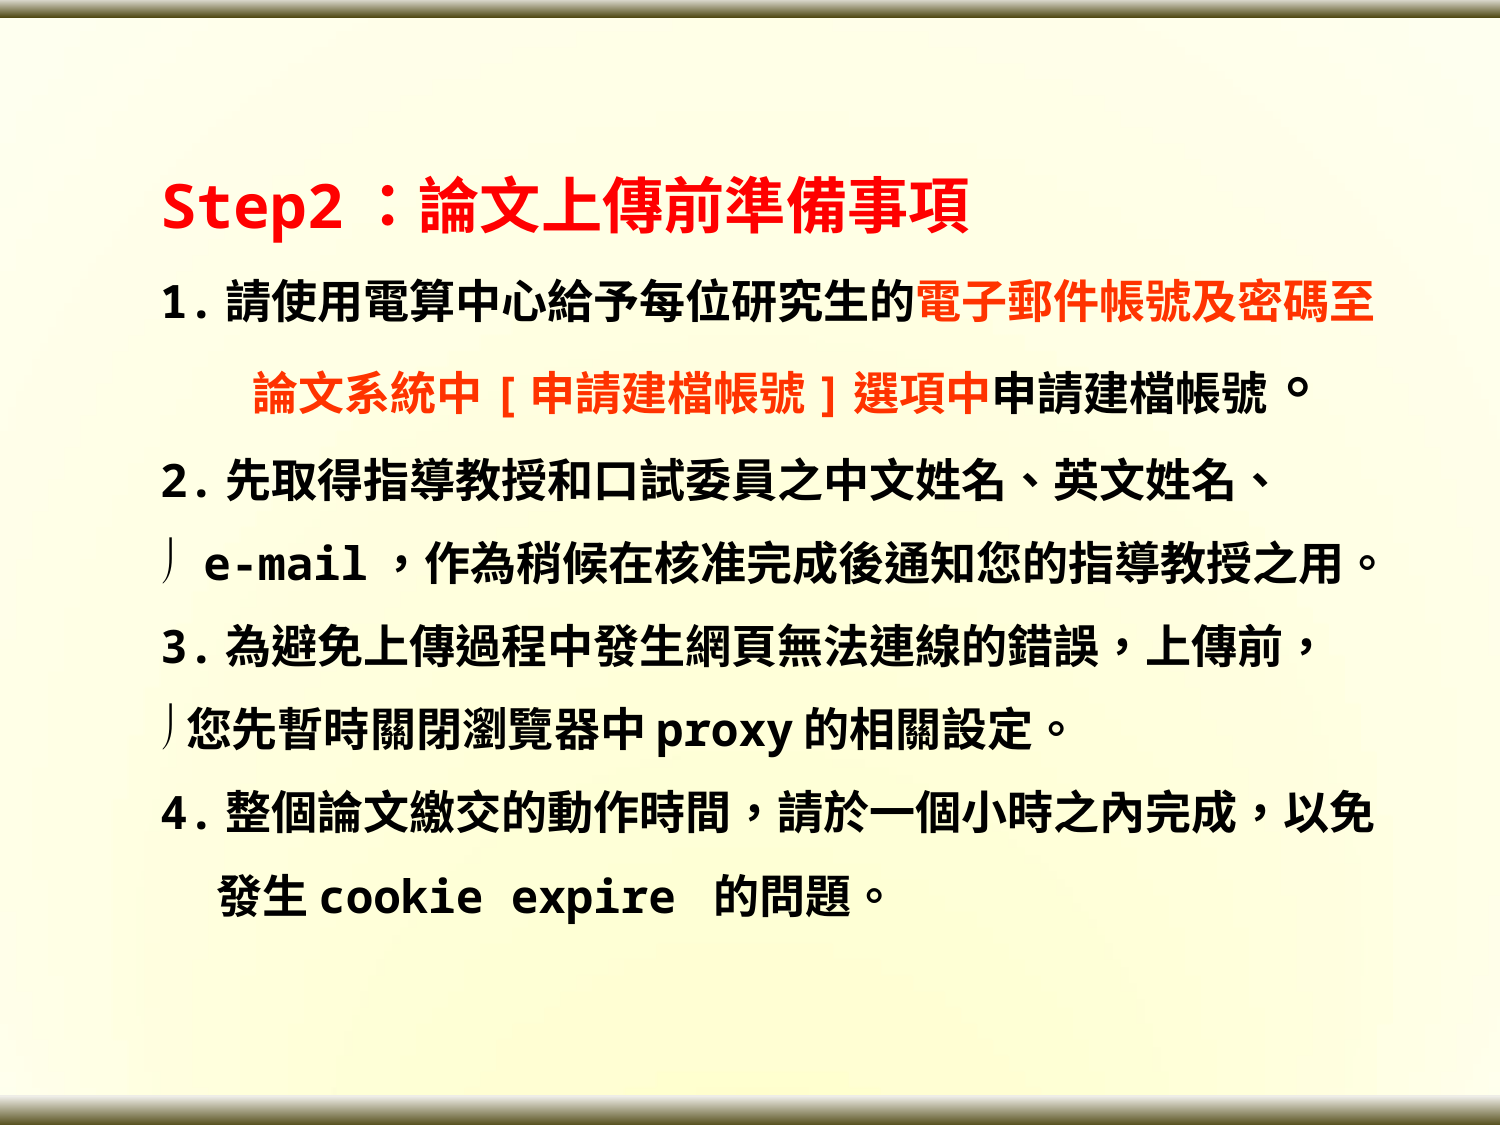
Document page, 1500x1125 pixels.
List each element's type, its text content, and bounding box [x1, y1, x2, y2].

list Step2：論文上傳前準備事項 1.請使用電算中心給予每位研究生的電子郵件帳號及密碼至論文系統中[申請建檔帳號]選項中申請建檔帳號。 2.先取得指導教授和口試委員之中文姓名、英文姓名、  e-mail，作為稍候在核准完成後通知您的指導教授之用。 3.為避免上傳過程中發生網頁無法連線的錯誤，上傳前， 您先暫時關閉瀏覽器中proxy的相關設定。 4.整個論文繳交的動作時間，請於一個小時之內完成，以免 發生cookie expire 的問題。 [53, 137, 1426, 1071]
